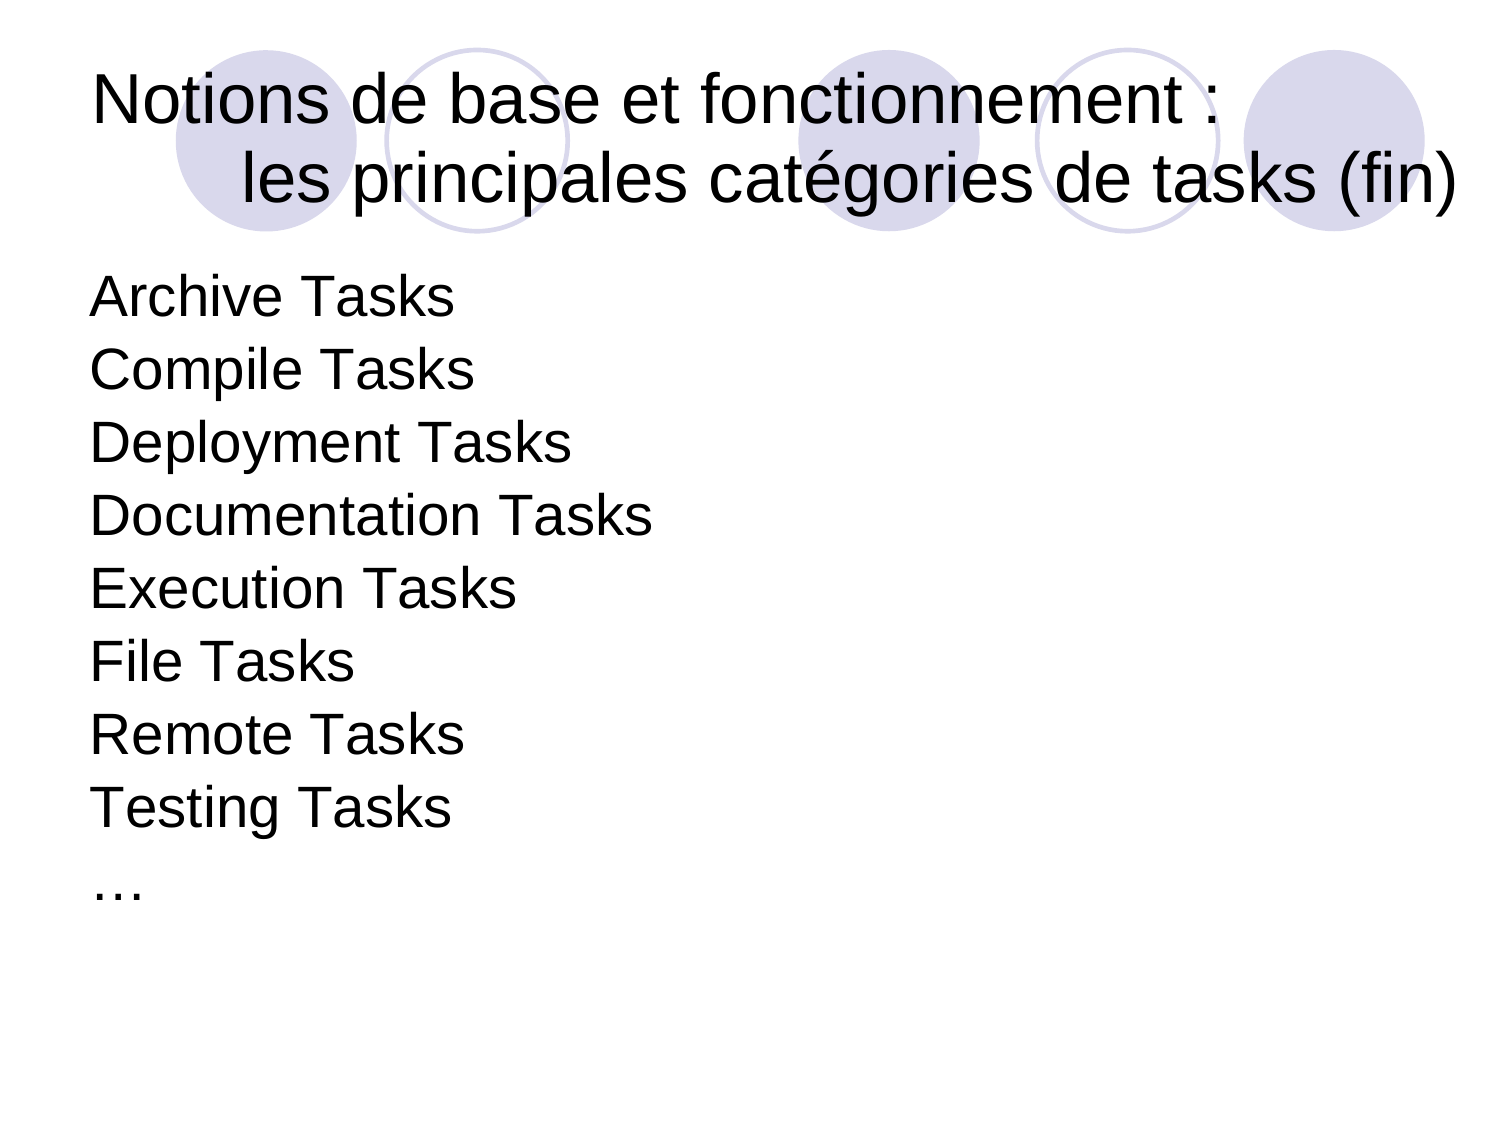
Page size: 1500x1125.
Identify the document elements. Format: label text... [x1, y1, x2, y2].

title Notions de base et fonctionnement : les principales catégories de tasks (fin) [76, 26, 1500, 252]
list Archive Tasks Compile Tasks Deployment Tasks Documentation Tasks Execution Tasks File Tasks Remote Tasks Testing Tasks … [75, 262, 1426, 1104]
